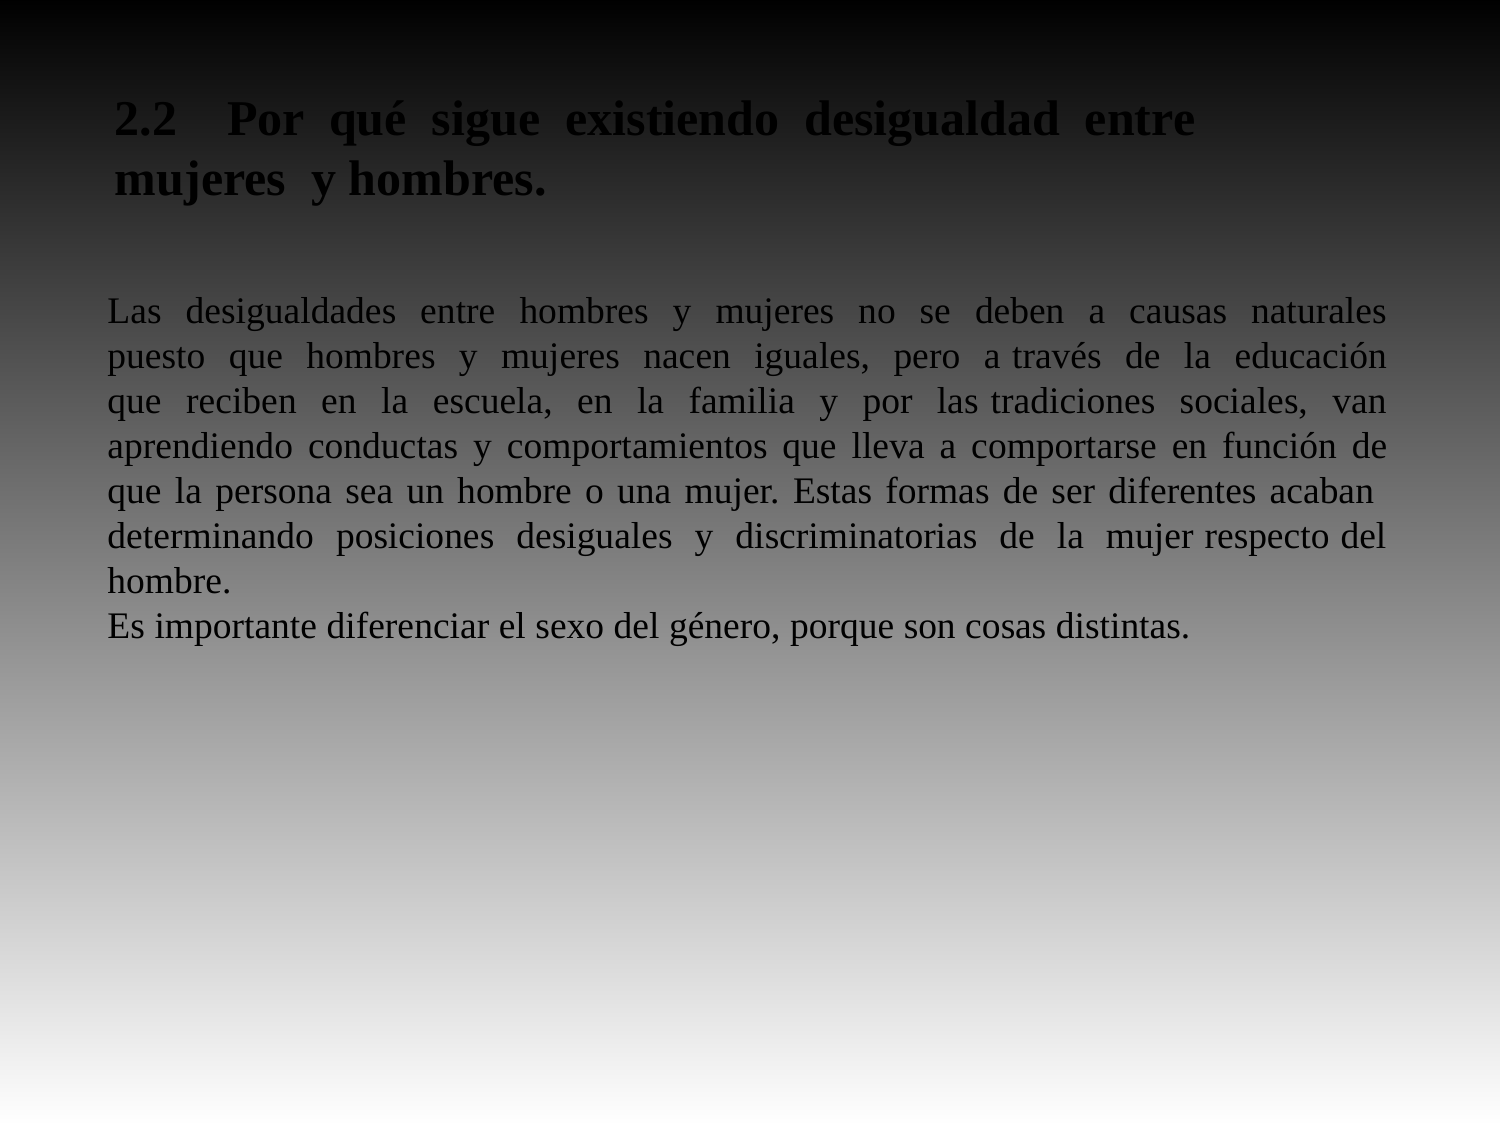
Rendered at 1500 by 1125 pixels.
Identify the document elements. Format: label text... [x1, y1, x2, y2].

subtitle Las desigualdades entre hombres y mujeres no se deben a causas naturales puesto que hombres y mujeres nacen iguales, pero a través de la educación que reciben en la escuela, en la familia y por las tradiciones sociales, van aprendiendo conductas y comportamientos que lleva a comportarse en función de que la persona sea un hombre o una mujer. Estas formas de ser diferentes acaban determinando posiciones desiguales y discriminatorias de la mujer respecto del hombre. Es importante diferenciar el sexo del género, porque son cosas distintas. [92, 278, 1404, 693]
title 2.2 Por qué sigue existiendo desigualdad entre mujeres y hombres. [100, 78, 1376, 268]
